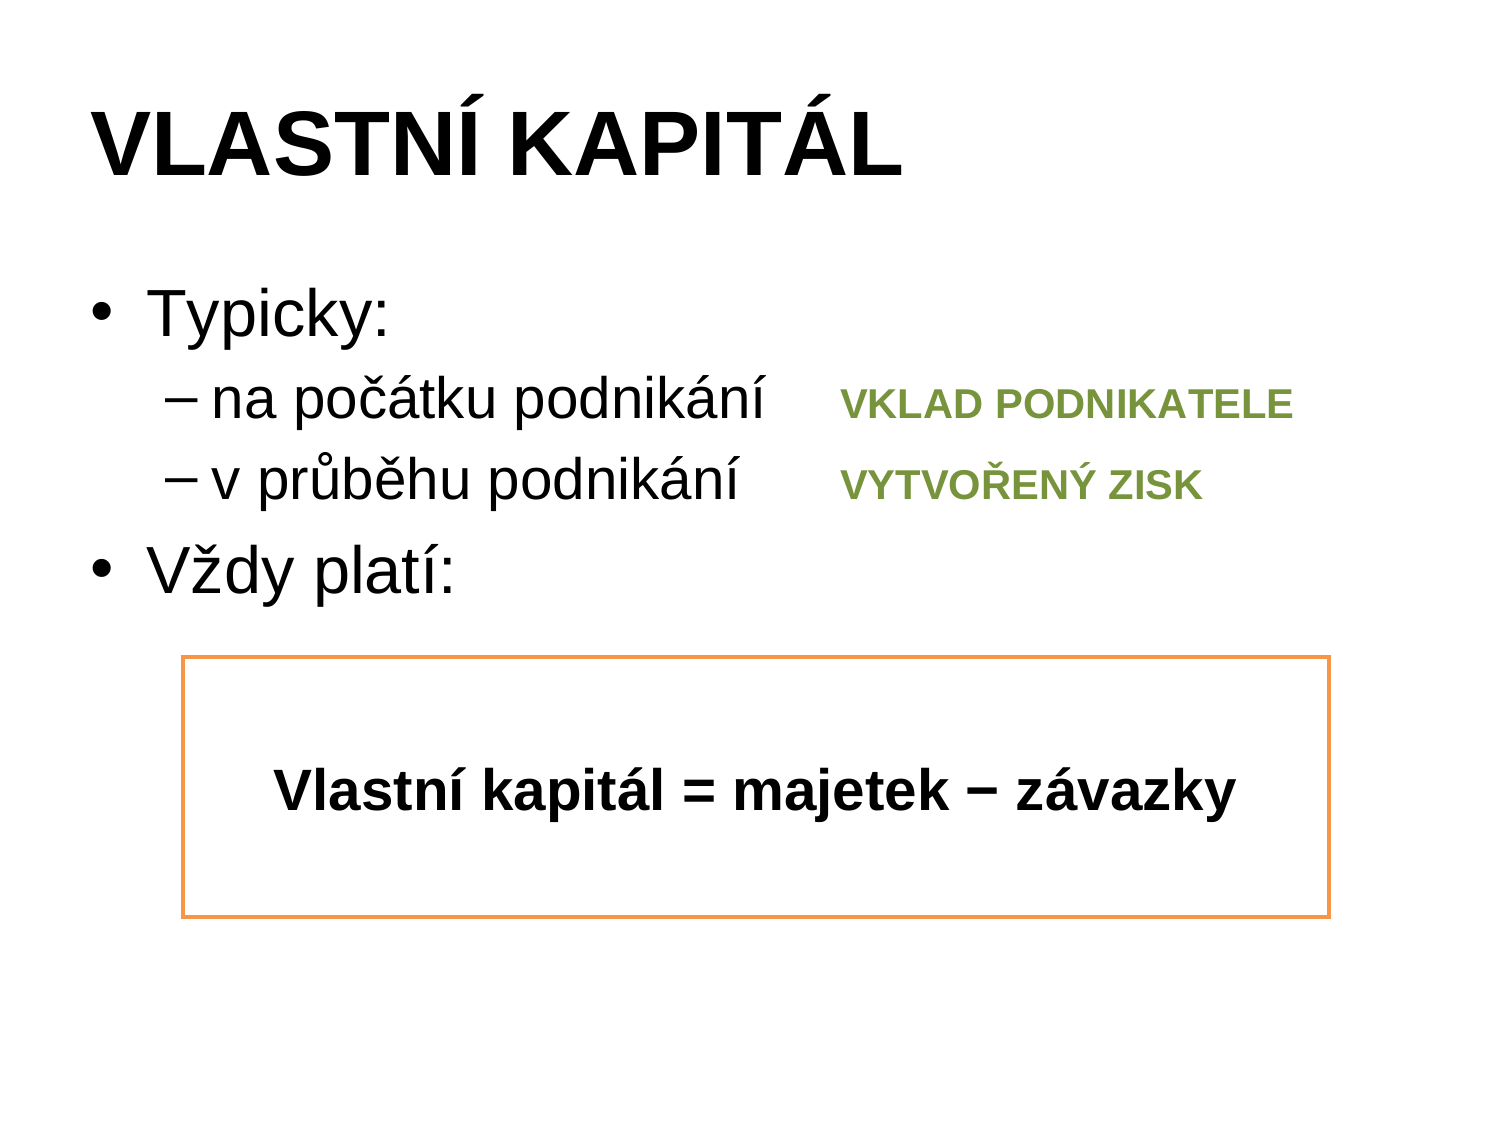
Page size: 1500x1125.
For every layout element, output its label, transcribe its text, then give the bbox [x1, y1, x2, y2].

title VLASTNÍ KAPITÁL [75, 45, 1426, 233]
text_box Vlastní kapitál = majetek − závazky [183, 656, 1329, 917]
list Typicky: na počátku podnikání VKLAD PODNIKATELE v průběhu podnikání VYTVOŘENÝ ZISK Vždy platí: [75, 262, 1426, 1006]
